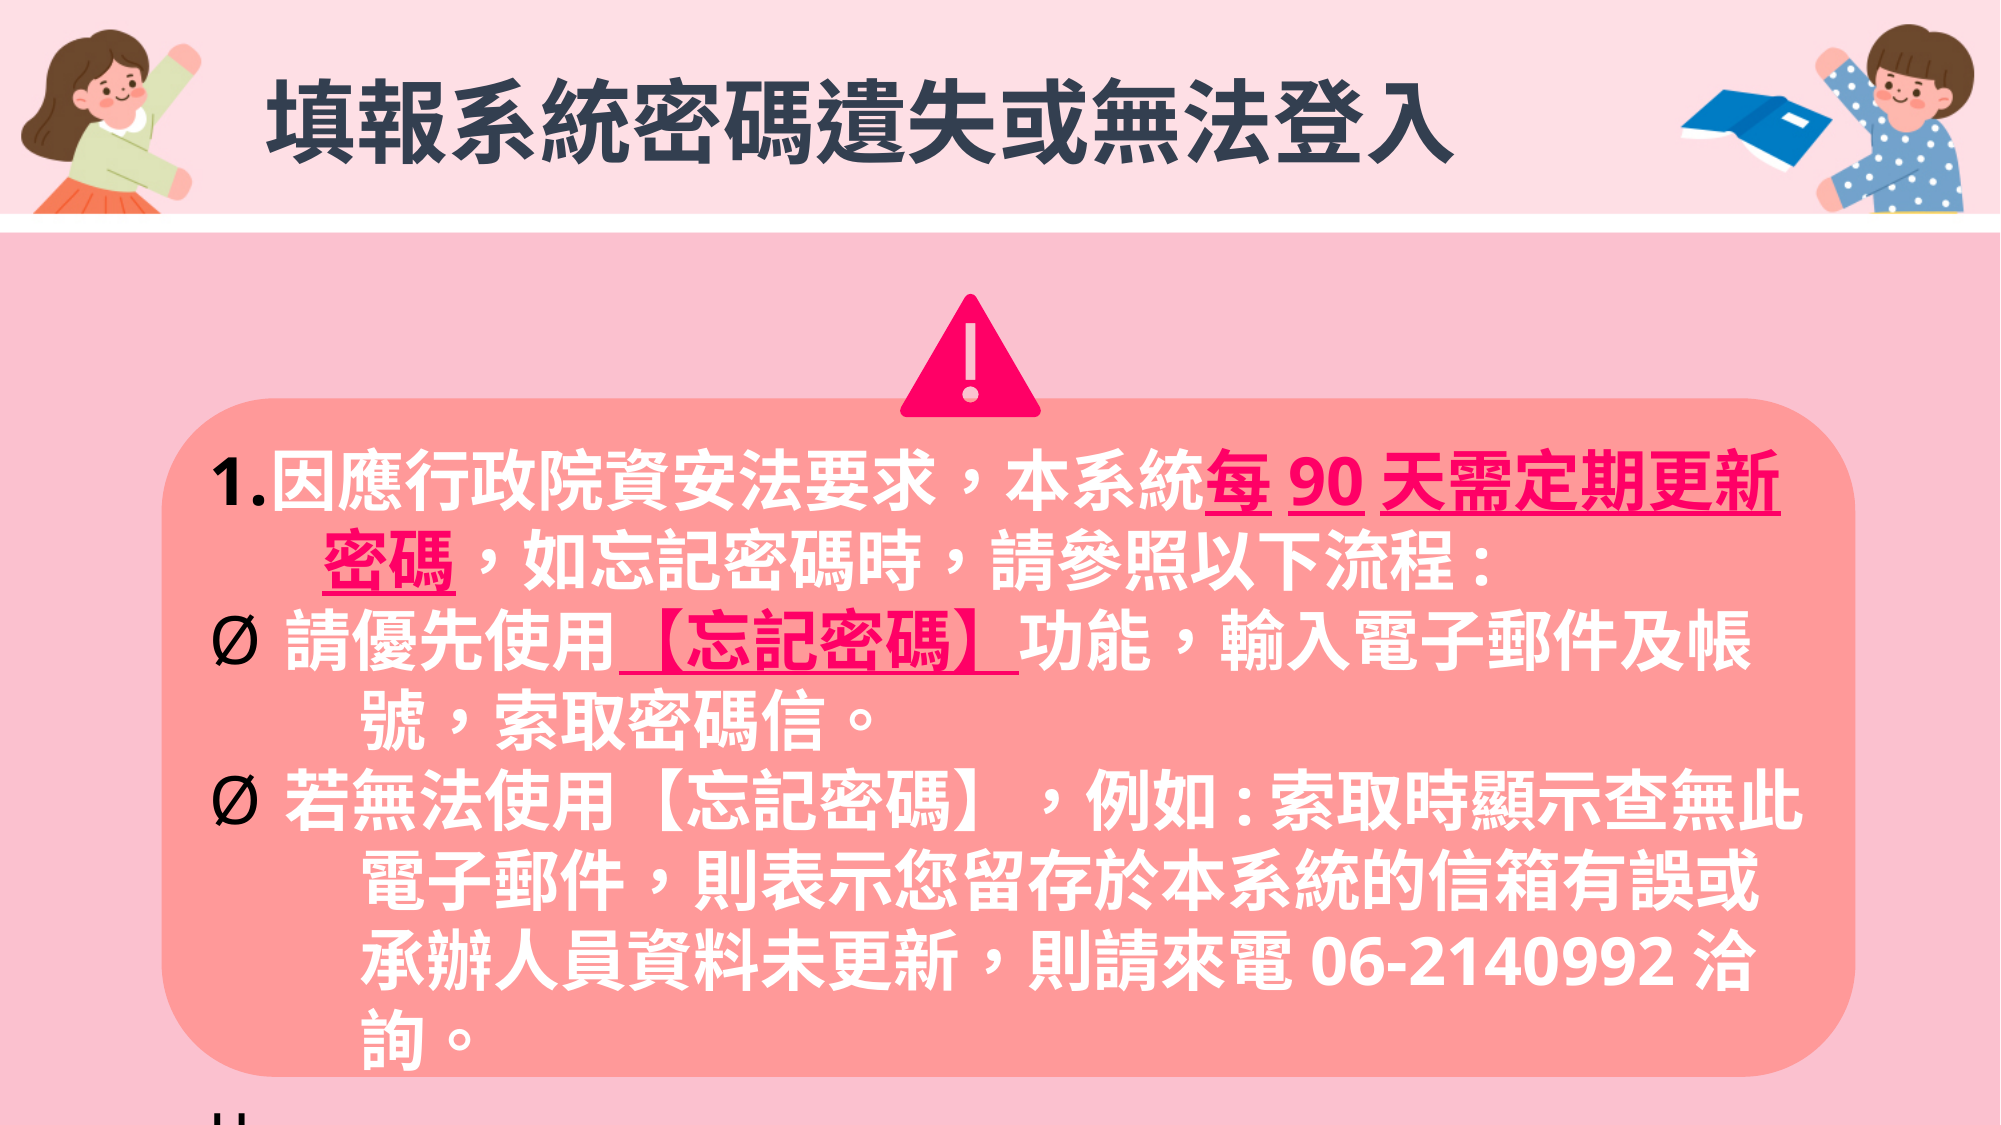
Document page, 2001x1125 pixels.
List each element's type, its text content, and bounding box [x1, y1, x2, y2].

text_box 因應行政院資安法要求，本系統每90天需定期更新密碼，如忘記密碼時，請參照以下流程: 請優先使用【忘記密碼】功能，輸入電子郵件及帳號，索取密碼信。 若無法使用【忘記密碼】，例如:索取時顯示查無此電子郵件，則表示您留存於本系統的信箱有誤或承辦人員資料未更新，則請來電06-2140992洽詢。 [161, 398, 1856, 1077]
text_box 填報系統密碼遺失或無法登入 [250, 58, 1473, 183]
picture [891, 276, 1050, 435]
